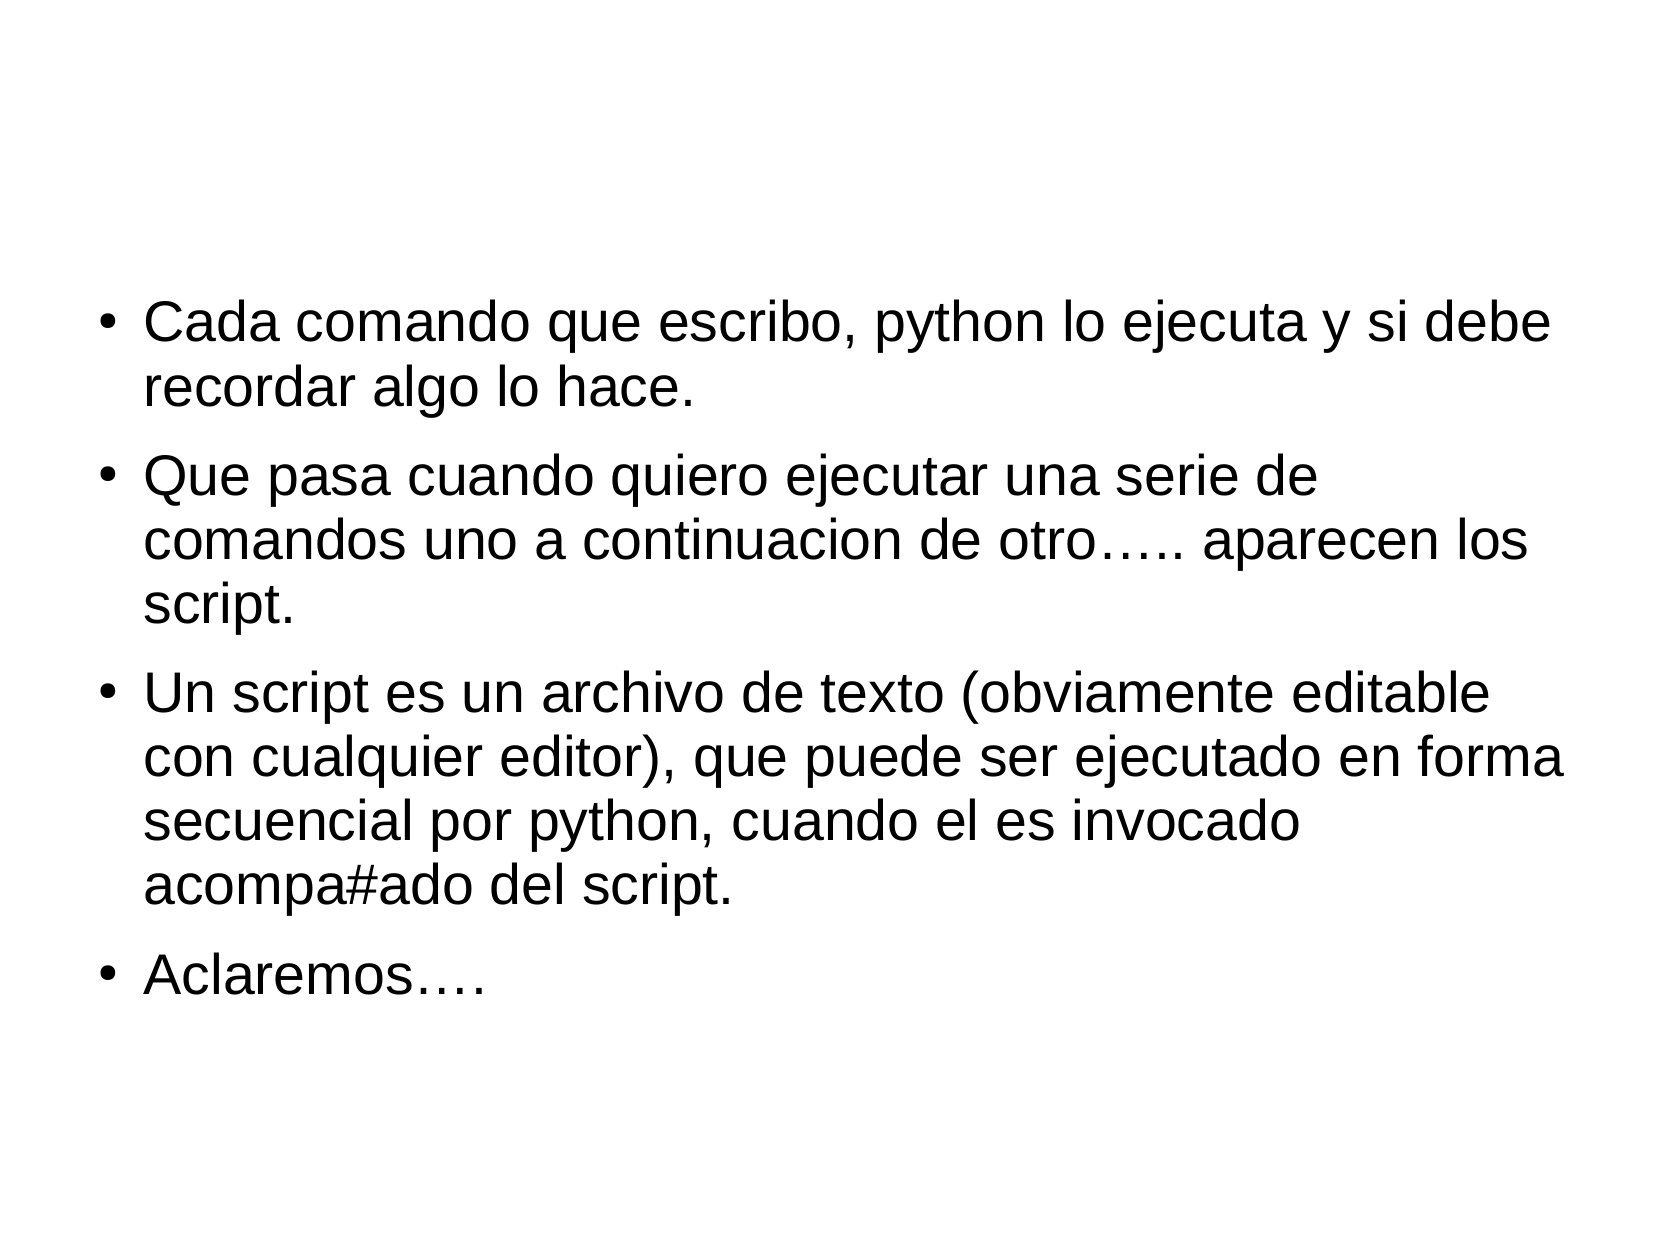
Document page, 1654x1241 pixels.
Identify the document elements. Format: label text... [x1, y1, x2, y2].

list Cada comando que escribo, python lo ejecuta y si debe recordar algo lo hace. Que pasa cuando quiero ejecutar una serie de comandos uno a continuacion de otro….. aparecen los script. Un script es un archivo de texto (obviamente editable con cualquier editor), que puede ser ejecutado en forma secuencial por python, cuando el es invocado acompa#ado del script. Aclaremos…. [82, 290, 1571, 1010]
